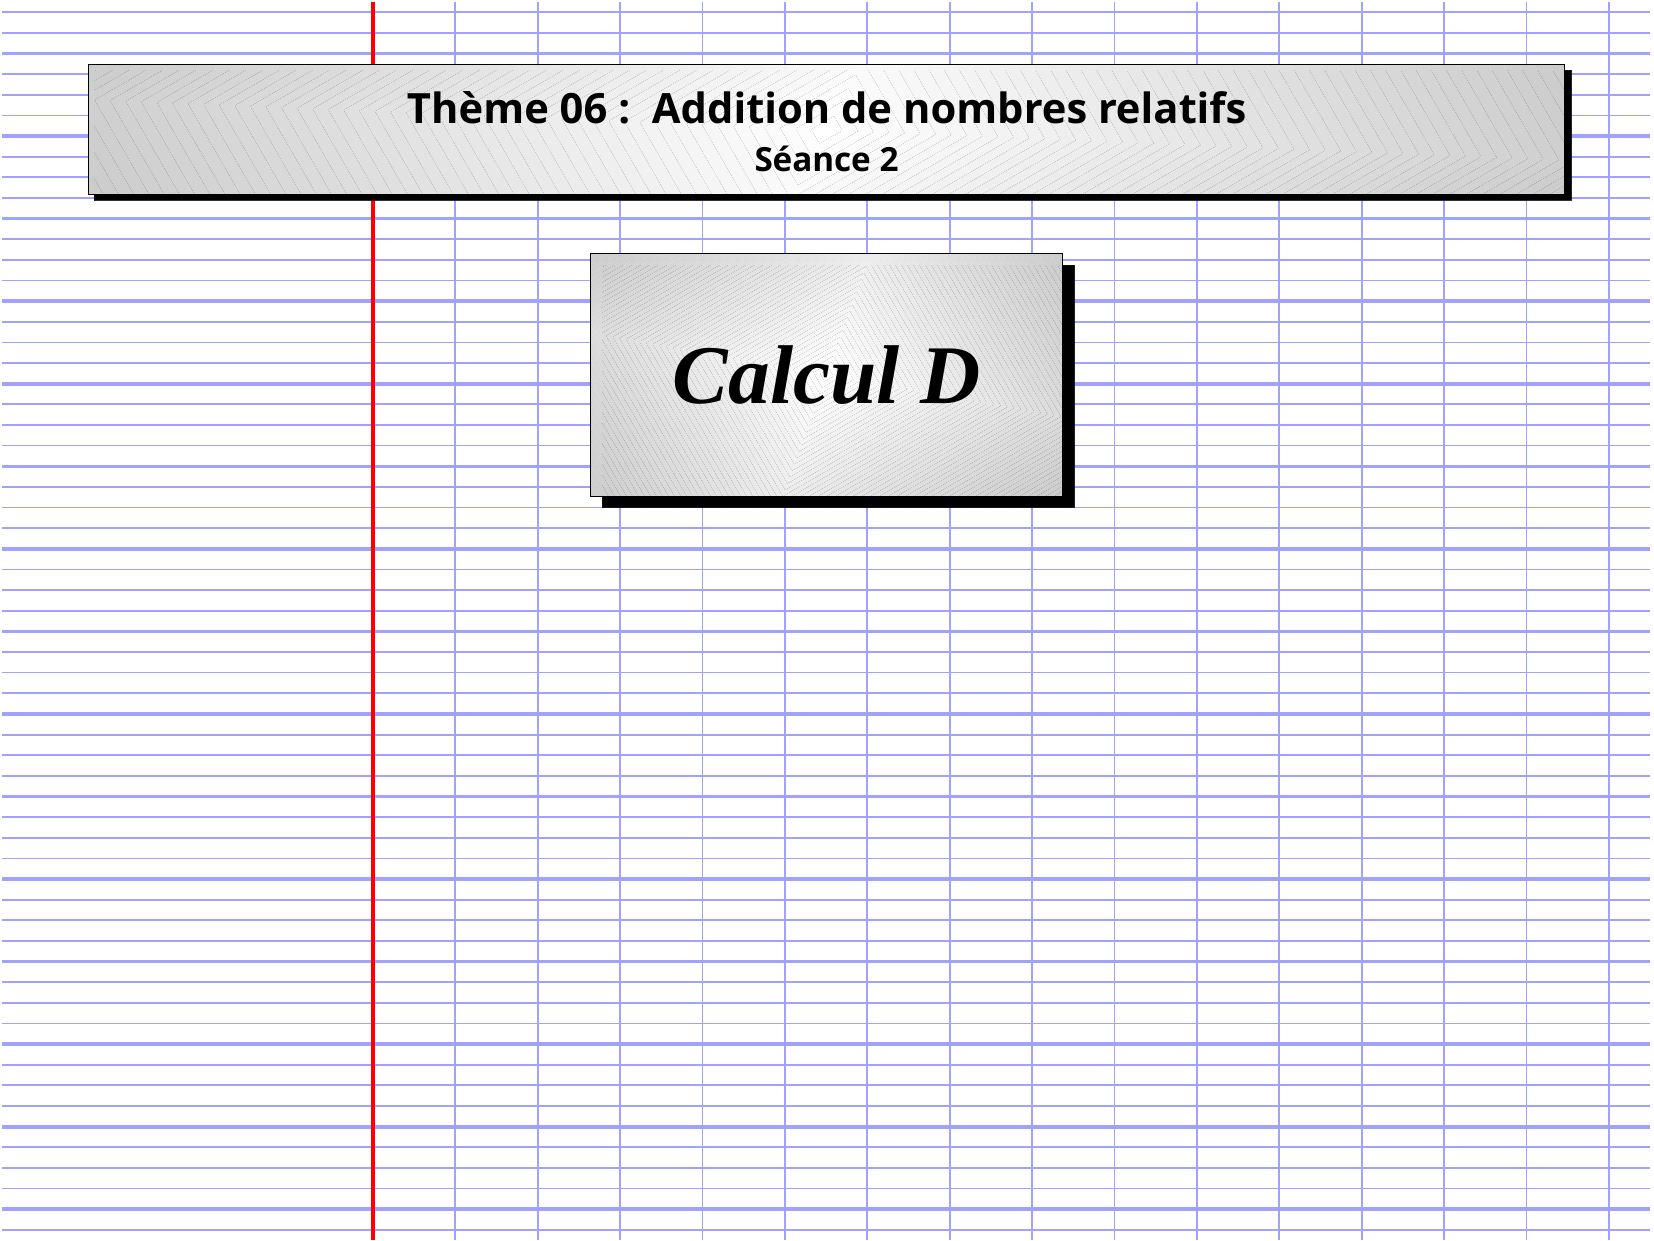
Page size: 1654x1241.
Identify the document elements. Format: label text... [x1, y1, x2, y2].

picture [0, 0, 1654, 1241]
text_box Thème 06 : Addition de nombres relatifs Séance 2 [88, 64, 1565, 195]
text_box Calcul D [590, 253, 1063, 497]
